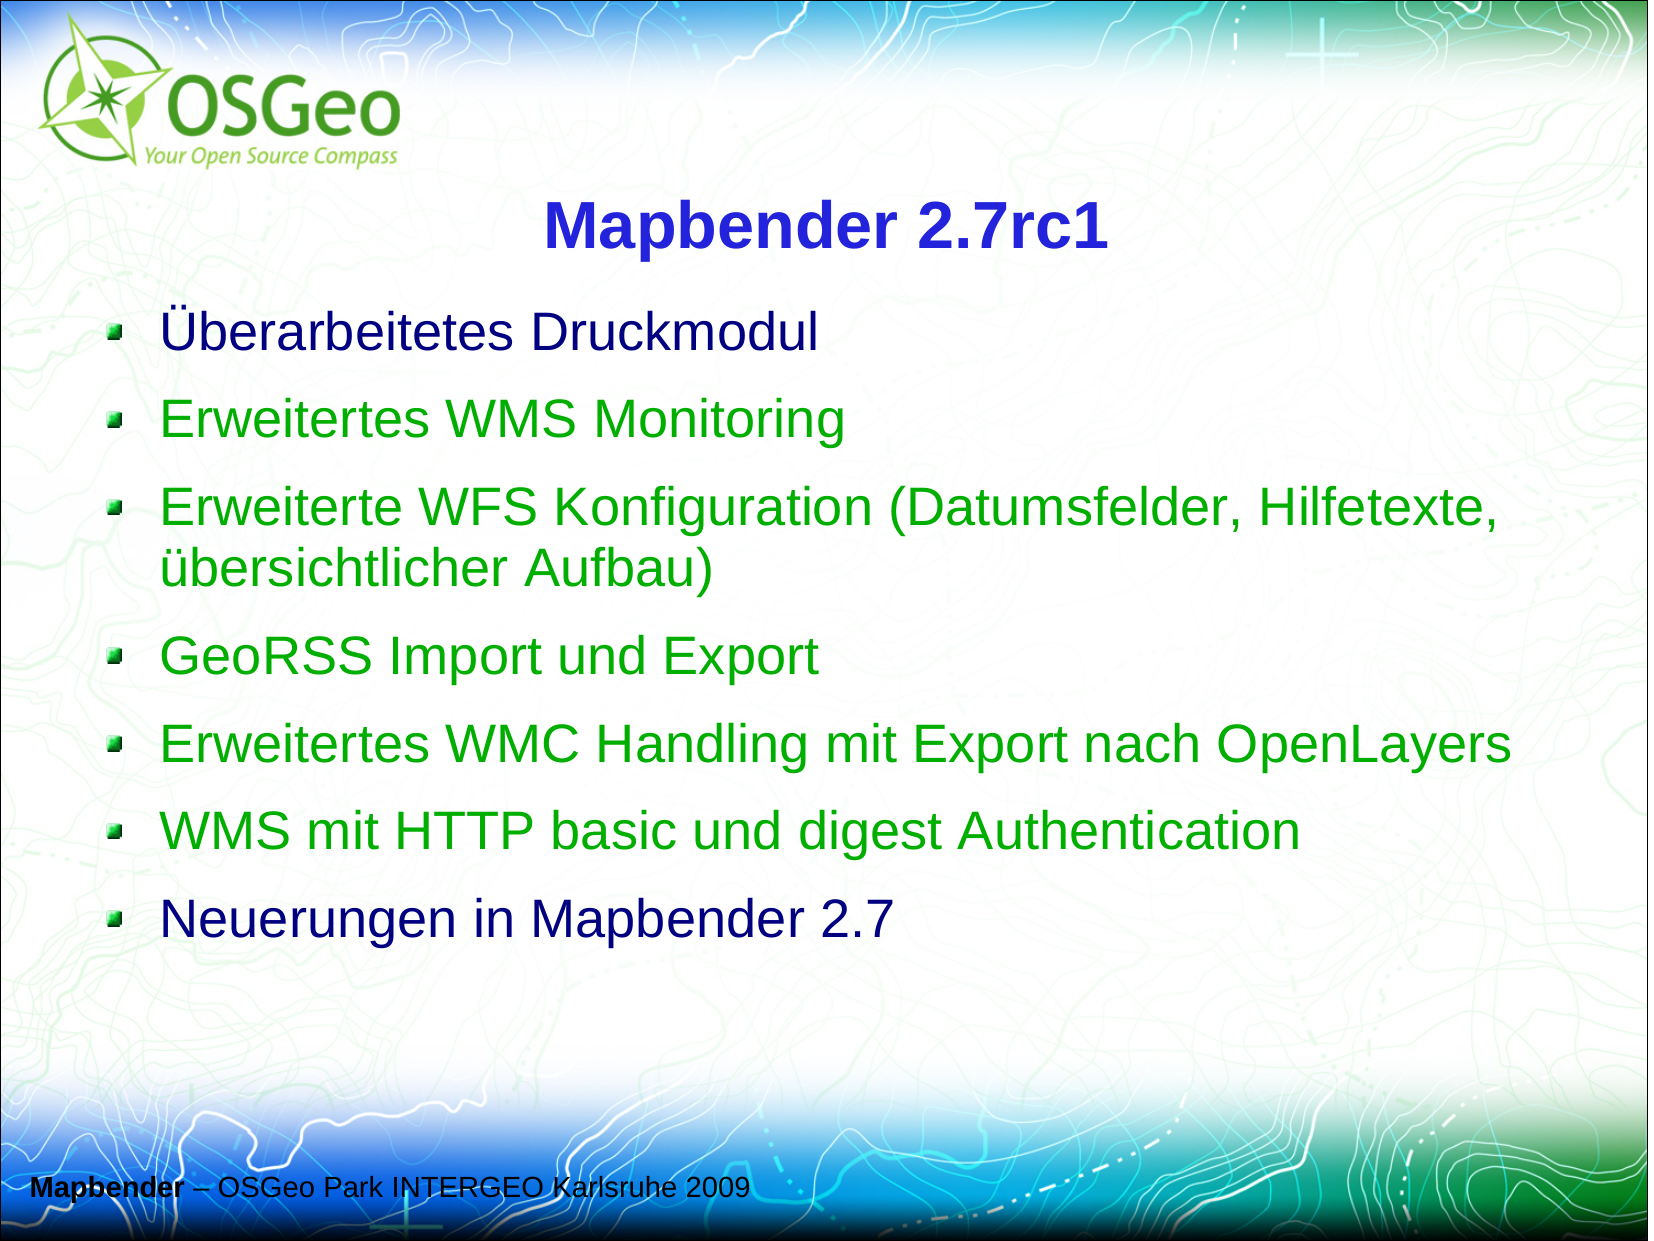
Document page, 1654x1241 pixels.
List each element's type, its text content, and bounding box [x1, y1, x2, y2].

title Mapbender 2.7rc1 [82, 138, 1571, 314]
list Überarbeitetes Druckmodul Erweitertes WMS Monitoring Erweiterte WFS Konfiguration (Datumsfelder, Hilfetexte, übersichtlicher Aufbau) GeoRSS Import und Export Erweitertes WMC Handling mit Export nach OpenLayers WMS mit HTTP basic und digest Authentication Neuerungen in Mapbender 2.7 [88, 301, 1577, 1120]
picture [1, 1, 1647, 1240]
